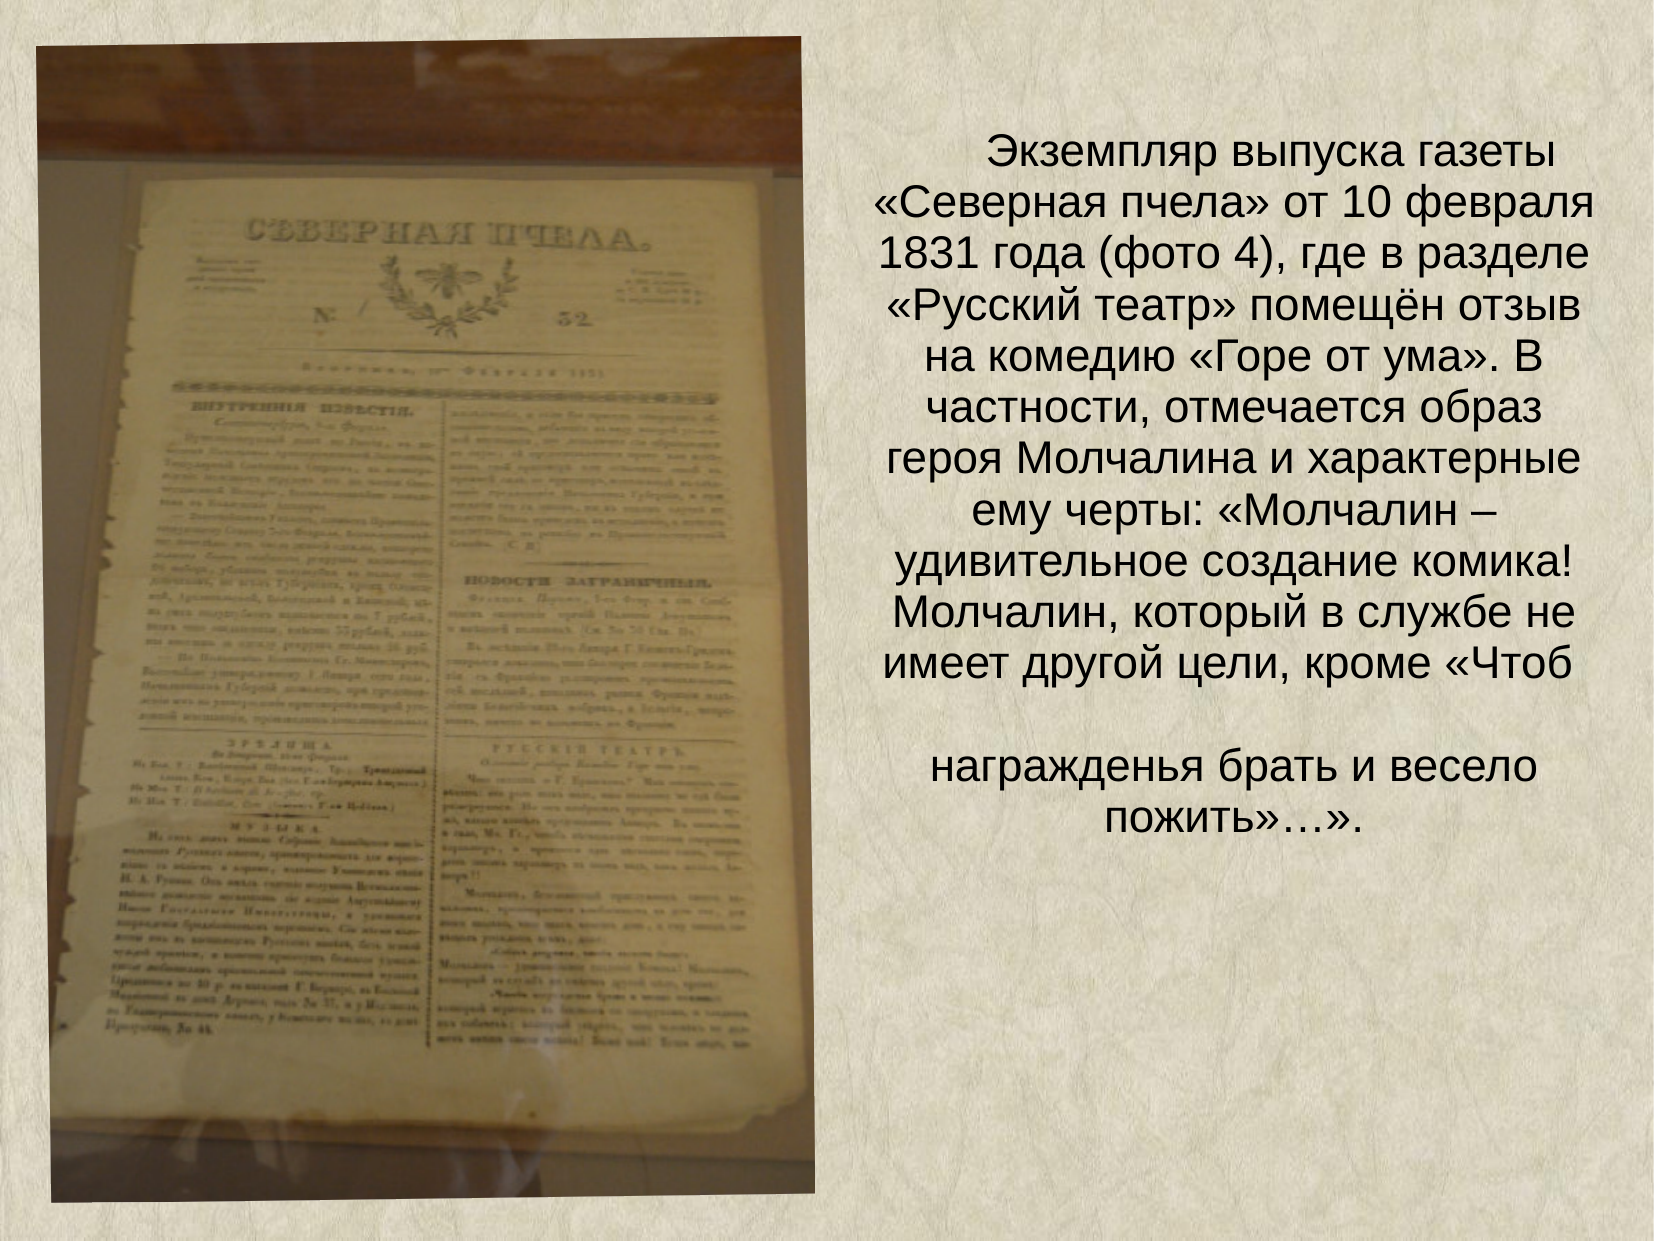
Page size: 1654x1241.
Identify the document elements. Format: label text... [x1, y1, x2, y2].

picture [0, 0, 1654, 1241]
title Экземпляр выпуска газеты «Северная пчела» от 10 февраля 1831 года (фото 4), где в разделе «Русский театр» помещён отзыв на комедию «Горе от ума». В частности, отмечается образ героя Молчалина и характерные ему черты: «Молчалин – удивительное создание комика! Молчалин, который в службе не имеет другой цели, кроме «Чтоб награжденья брать и весело пожить»…». [862, 35, 1607, 932]
